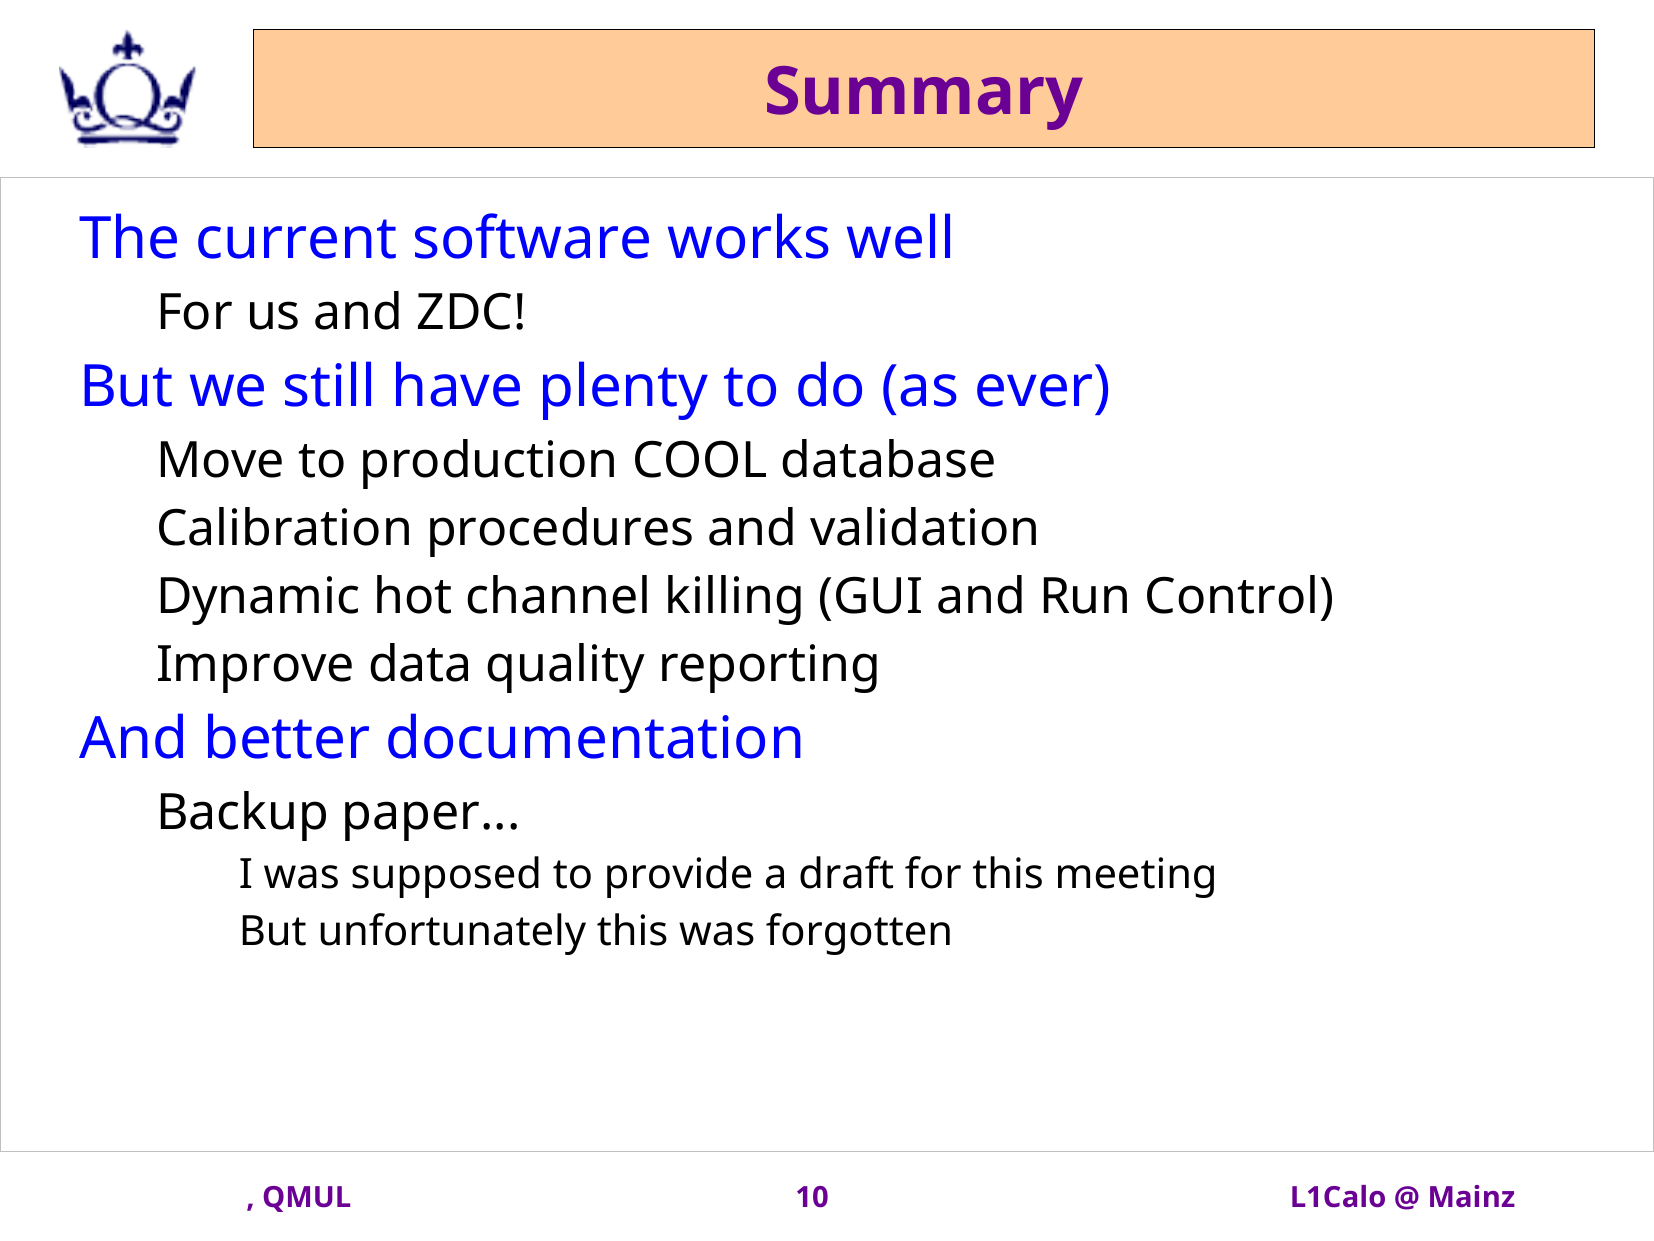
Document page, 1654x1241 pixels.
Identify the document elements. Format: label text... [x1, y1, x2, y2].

list The current software works well For us and ZDC! But we still have plenty to do (as ever) Move to production COOL database Calibration procedures and validation Dynamic hot channel killing (GUI and Run Control) Improve data quality reporting And better documentation Backup paper... I was supposed to provide a draft for this meeting But unfortunately this was forgotten [61, 196, 1605, 1117]
picture [59, 29, 200, 148]
title Summary [253, 29, 1595, 148]
